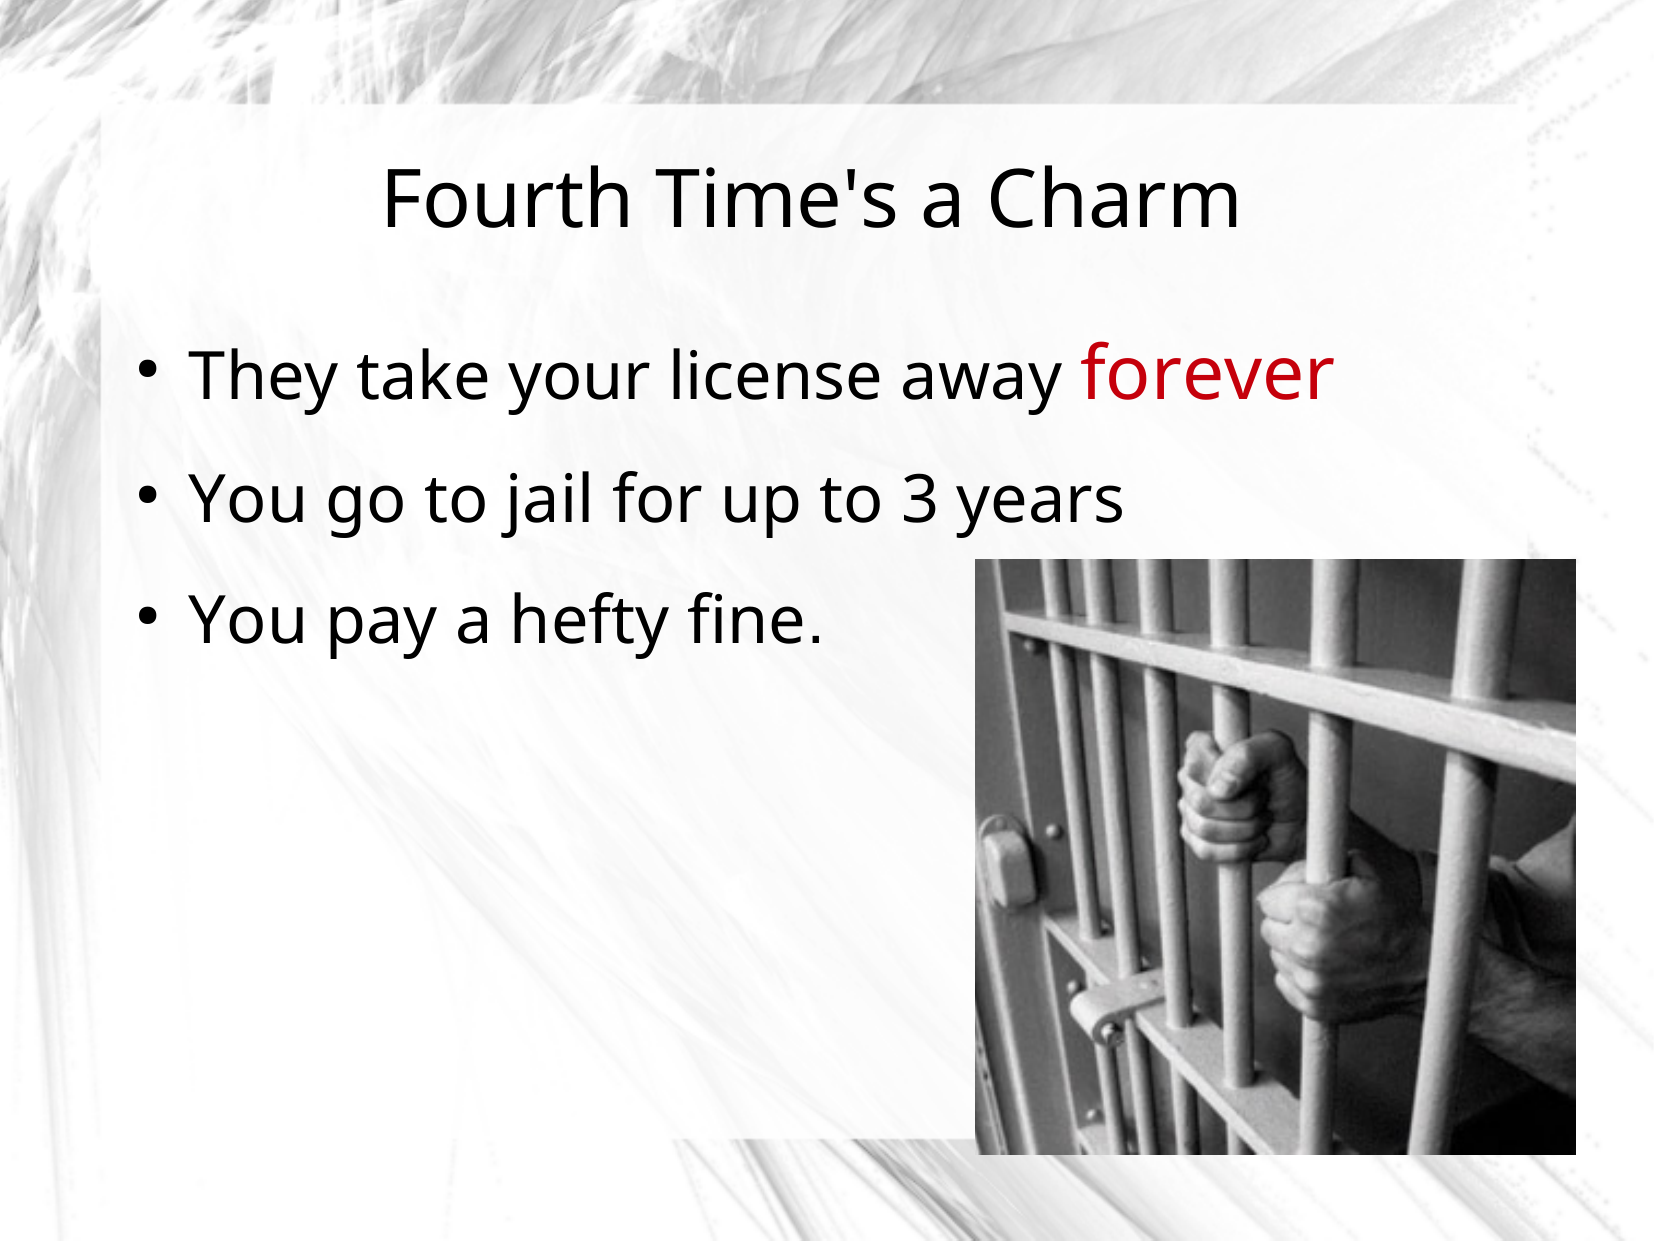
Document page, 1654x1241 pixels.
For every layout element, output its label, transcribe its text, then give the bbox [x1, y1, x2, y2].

list They take your license away forever You go to jail for up to 3 years You pay a hefty fine. [118, 319, 1571, 945]
picture [0, 0, 1654, 1241]
title Fourth Time's a Charm [118, 112, 1506, 281]
